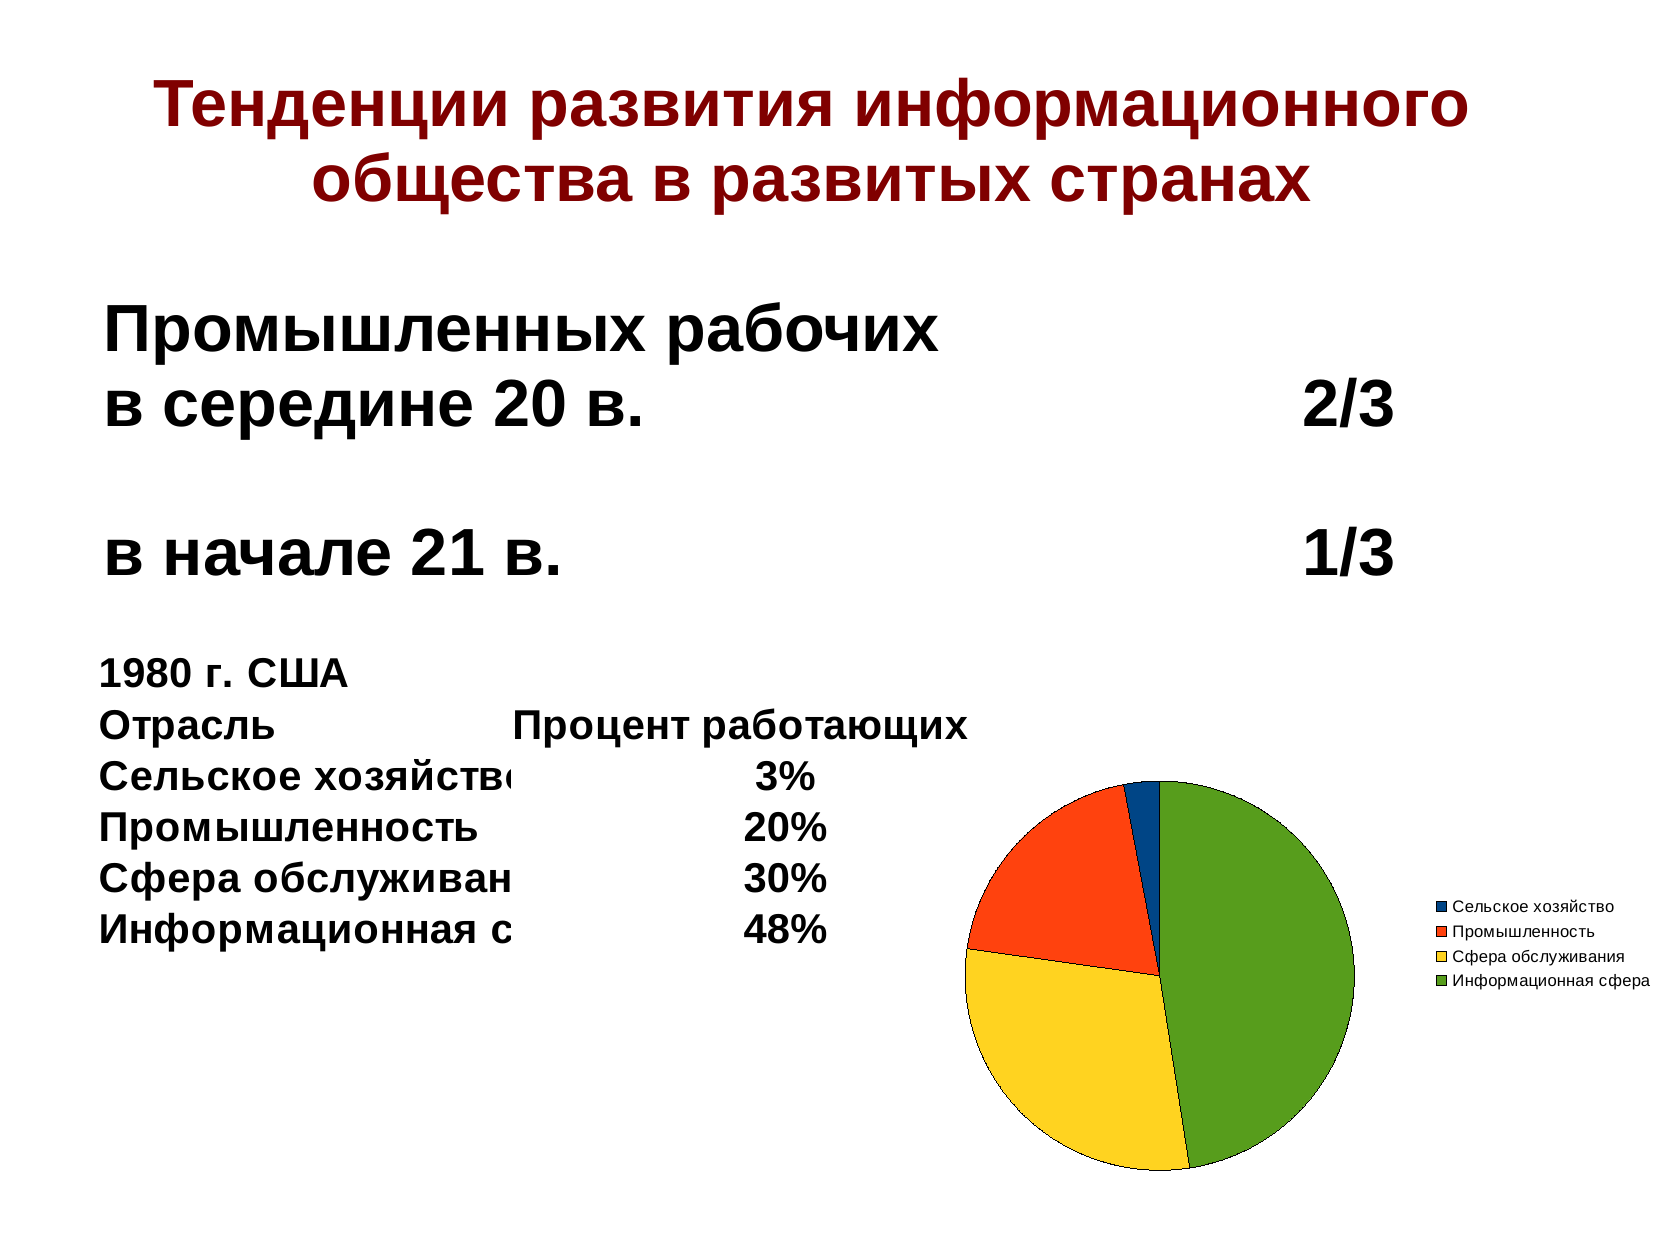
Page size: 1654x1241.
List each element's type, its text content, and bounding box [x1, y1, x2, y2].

text_box Тенденции развития информационного общества в развитых странах Промышленных рабочих в середине 20 в. 2/3 в начале 21 в. 1/3 [88, 59, 1536, 747]
chart [96, 649, 1654, 1188]
